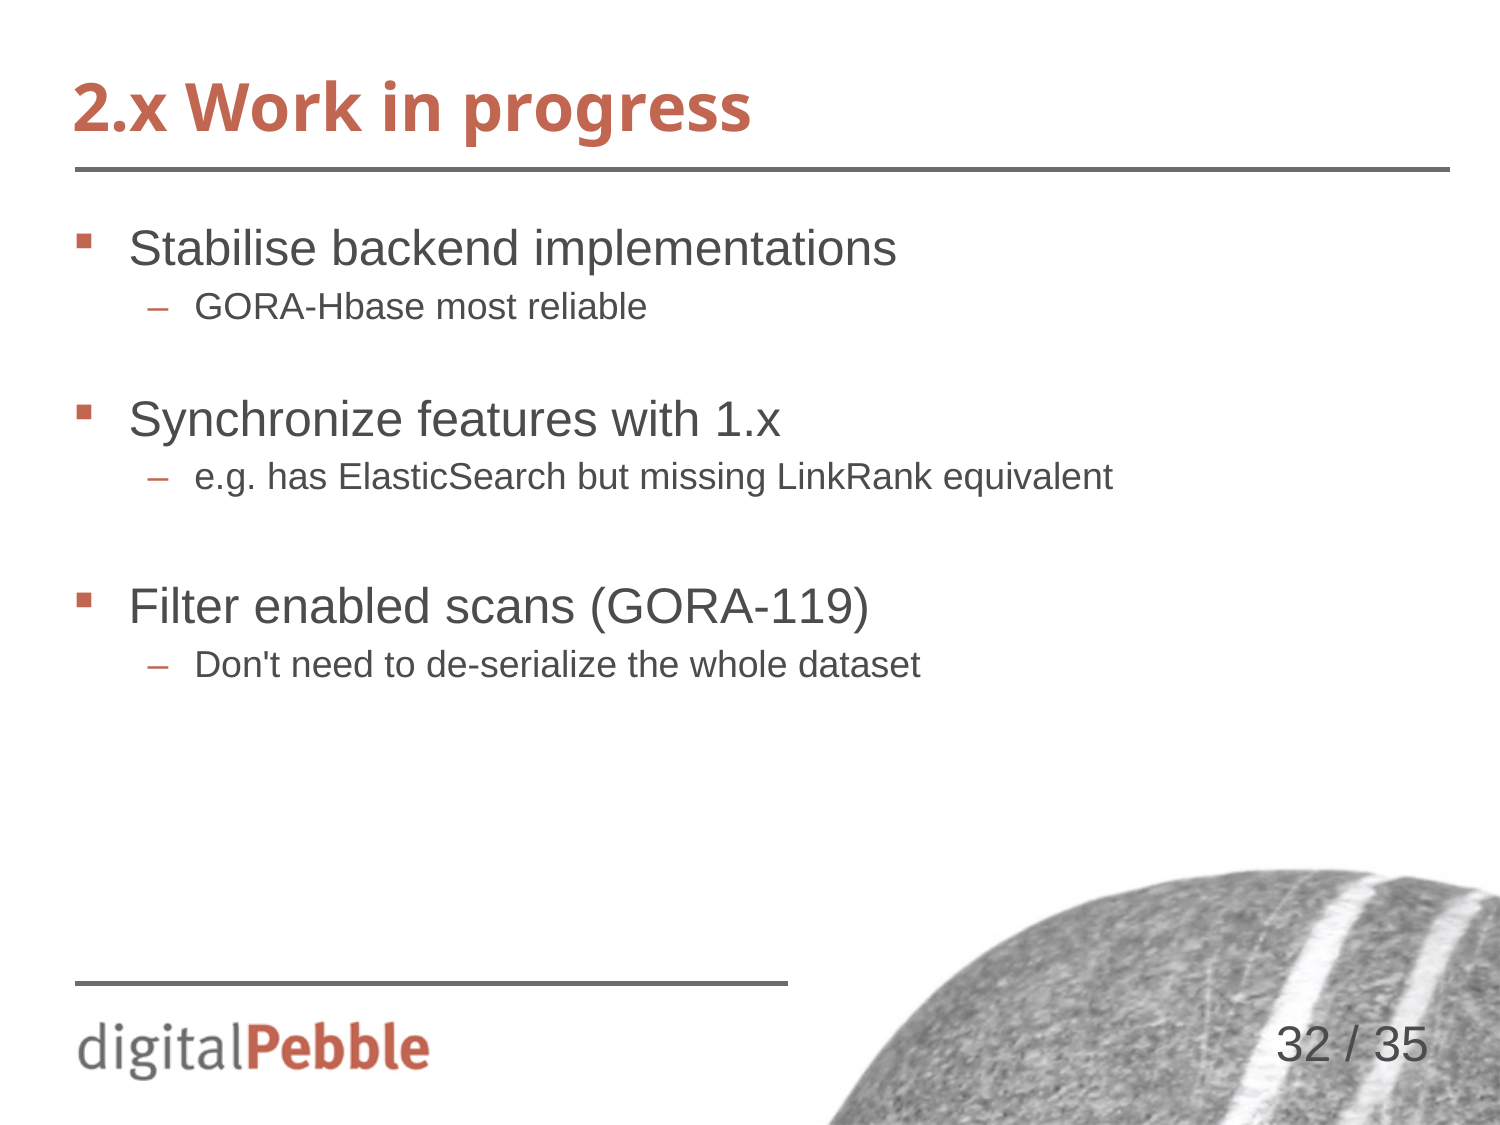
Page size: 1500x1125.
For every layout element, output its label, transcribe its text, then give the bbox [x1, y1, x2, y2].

picture [0, 0, 1500, 1125]
title 2.x Work in progress [57, 37, 1438, 174]
list Stabilise backend implementations GORA-Hbase most reliable Synchronize features with 1.x e.g. has ElasticSearch but missing LinkRank equivalent Filter enabled scans (GORA-119) Don't need to de-serialize the whole dataset [57, 212, 1438, 955]
